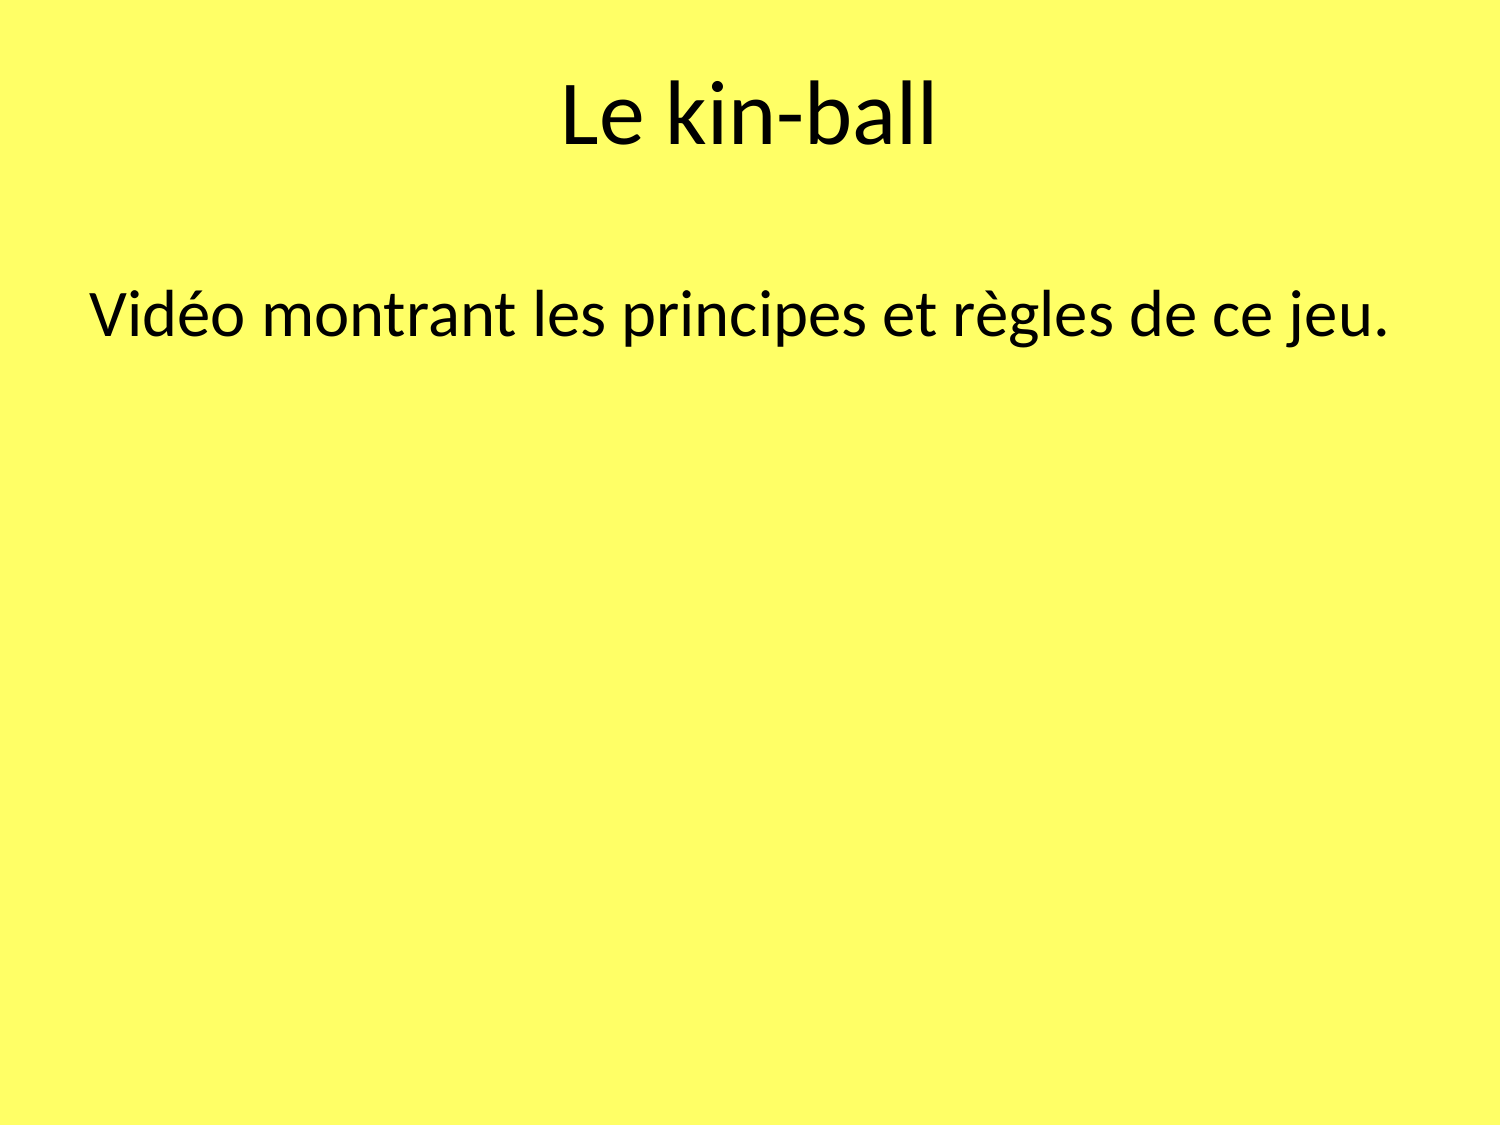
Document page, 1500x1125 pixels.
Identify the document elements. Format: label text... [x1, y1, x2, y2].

title Le kin-ball [75, 45, 1425, 233]
list Vidéo montrant les principes et règles de ce jeu. [75, 262, 1425, 1005]
